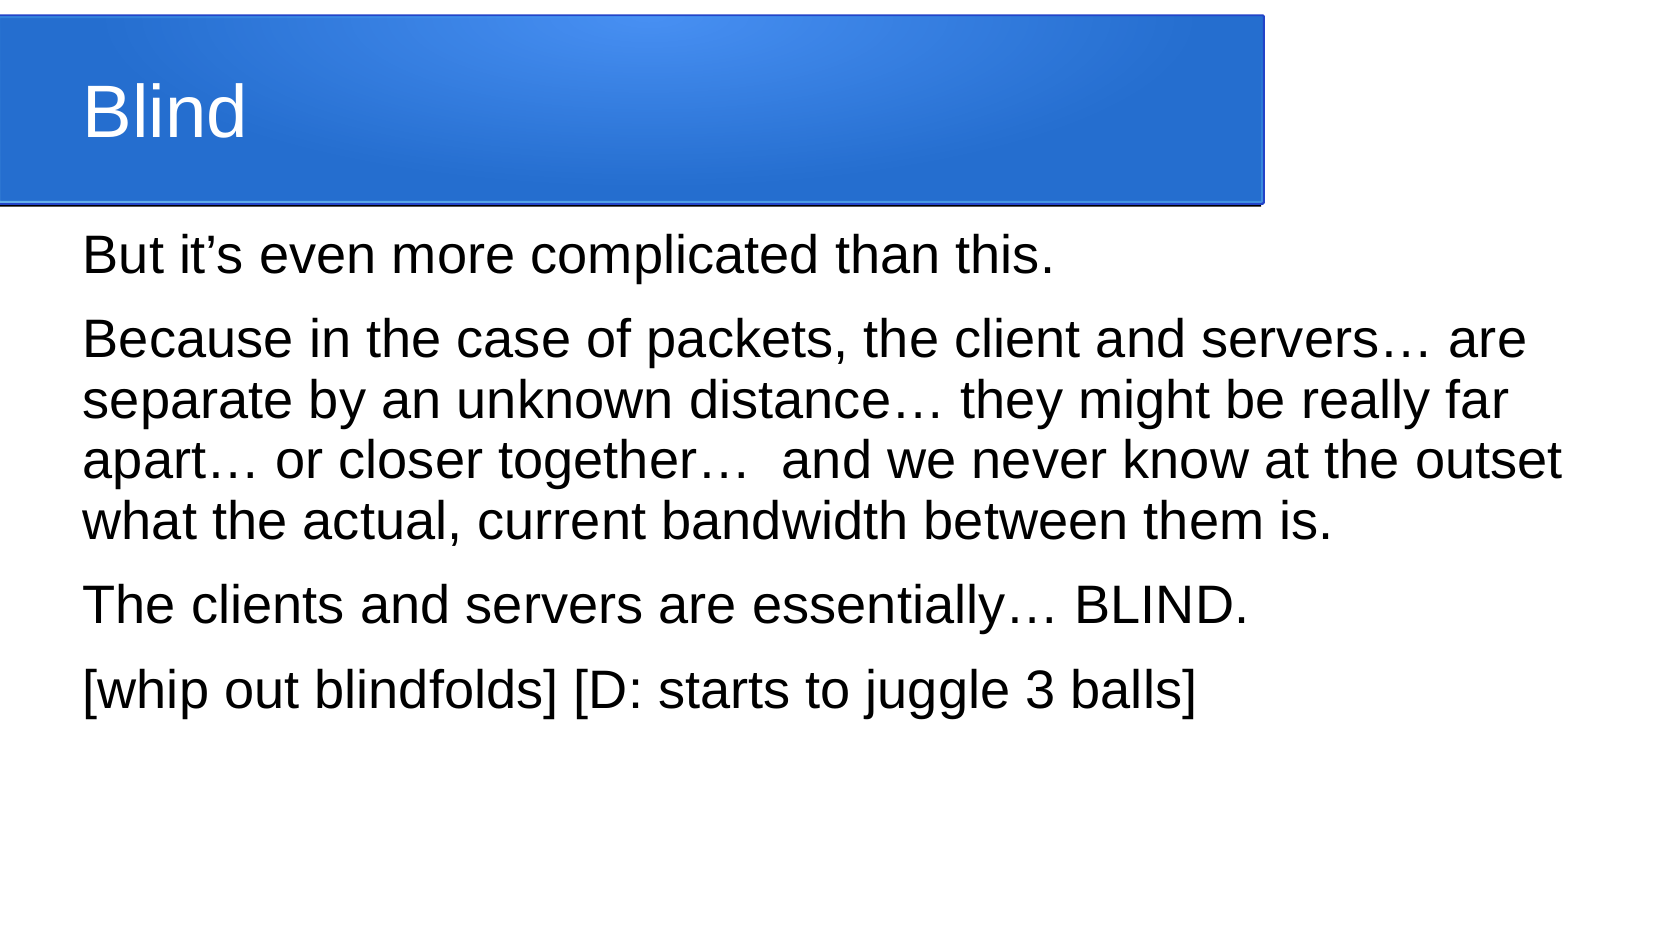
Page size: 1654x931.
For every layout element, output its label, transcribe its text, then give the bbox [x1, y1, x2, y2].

title Blind [82, 35, 1235, 189]
list But it’s even more complicated than this. Because in the case of packets, the client and servers… are separate by an unknown distance… they might be really far apart… or closer together… and we never know at the outset what the actual, current bandwidth between them is. The clients and servers are essentially… BLIND. [whip out blindfolds] [D: starts to juggle 3 balls] [82, 224, 1571, 764]
